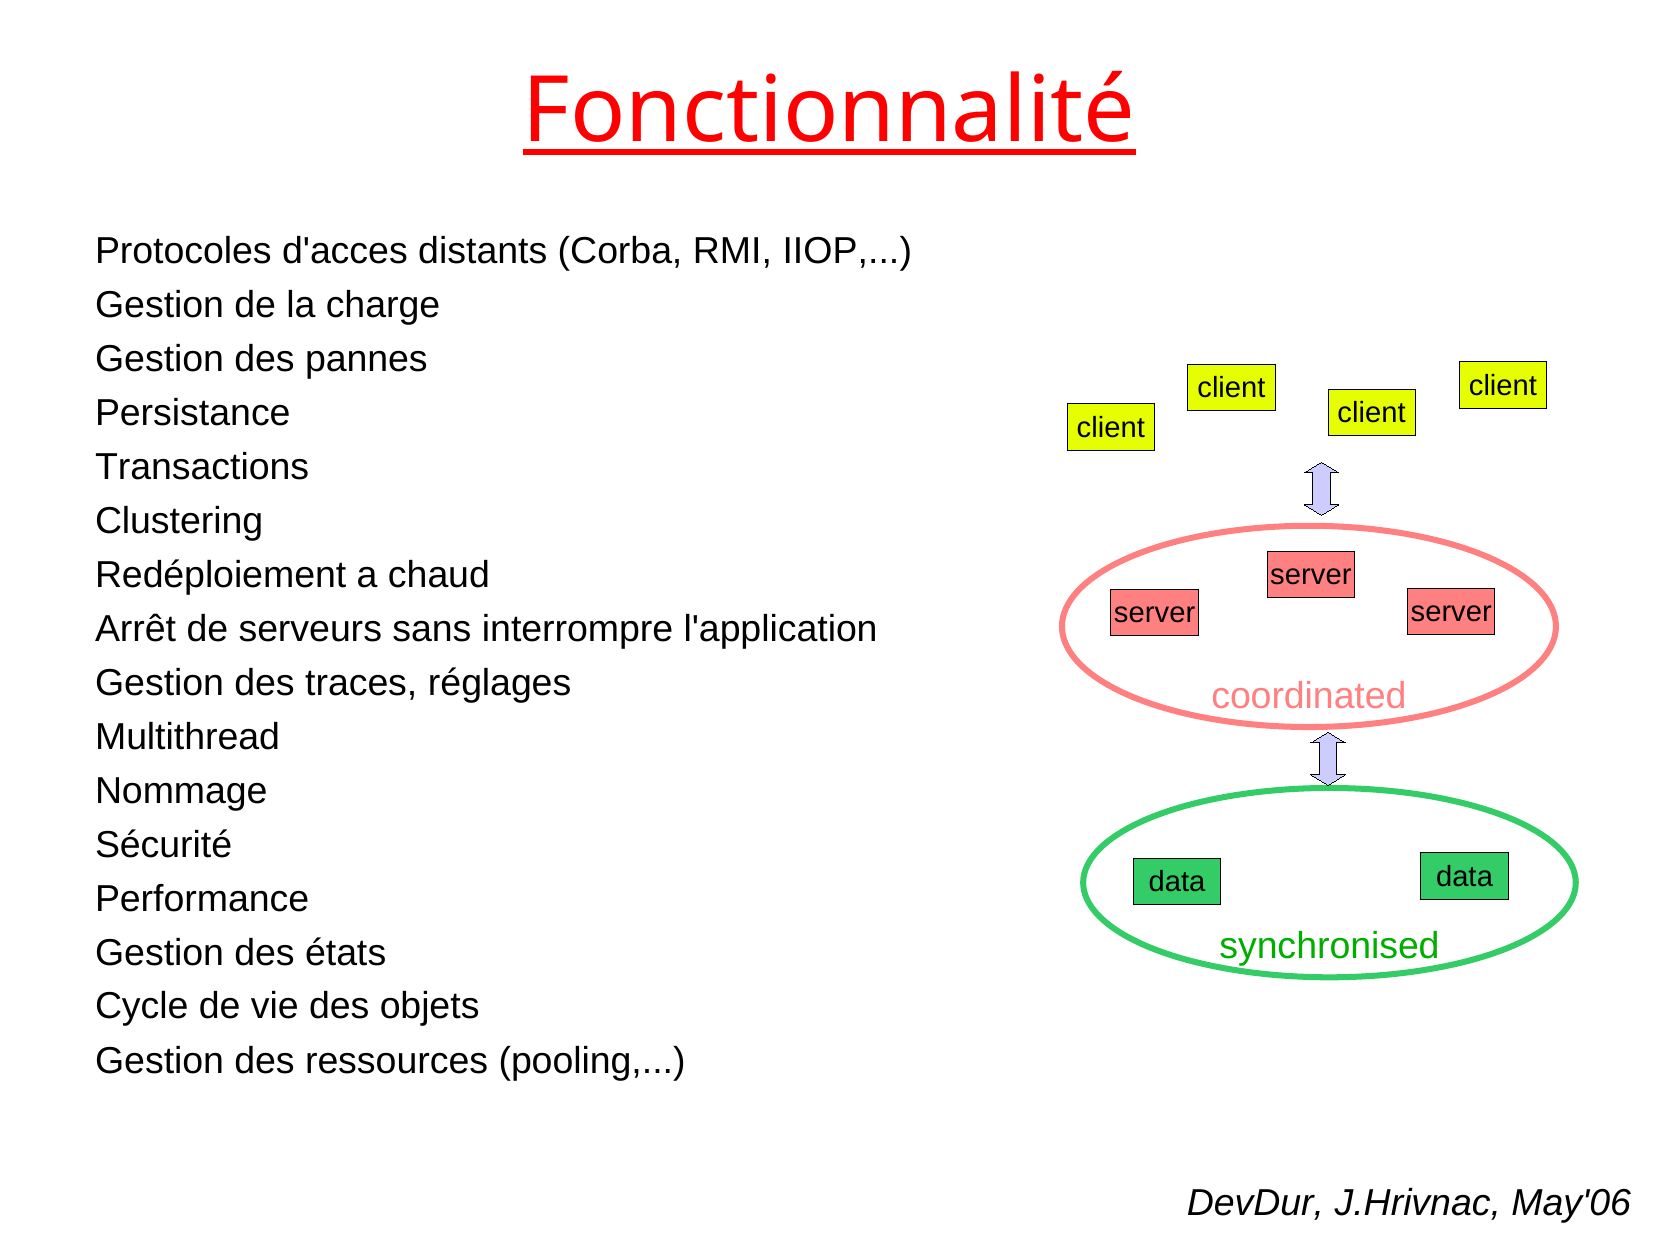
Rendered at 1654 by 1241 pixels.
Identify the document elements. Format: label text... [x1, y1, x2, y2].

text_box client [1187, 364, 1276, 411]
text_box client [1459, 361, 1547, 409]
text_box data [1420, 852, 1509, 900]
text_box DevDur, J.Hrivnac, May'06 [1172, 1174, 1648, 1232]
list Protocoles d'acces distants (Corba, RMI, IIOP,...) Gestion de la charge Gestion des pannes Persistance Transactions Clustering Redéploiement a chaud Arrêt de serveurs sans interrompre l'application Gestion des traces, réglages Multithread Nommage Sécurité Performance Gestion des états Cycle de vie des objets Gestion des ressources (pooling,...) [77, 229, 1036, 1082]
text_box server [1407, 588, 1495, 635]
text_box [1304, 462, 1339, 516]
text_box synchronised [1083, 787, 1576, 978]
text_box client [1067, 403, 1155, 451]
text_box data [1133, 858, 1221, 905]
text_box coordinated [1061, 525, 1556, 728]
text_box server [1110, 589, 1199, 636]
title Fonctionnalité [85, 17, 1574, 195]
text_box [1310, 732, 1346, 786]
text_box client [1328, 389, 1416, 436]
text_box server [1267, 551, 1355, 598]
